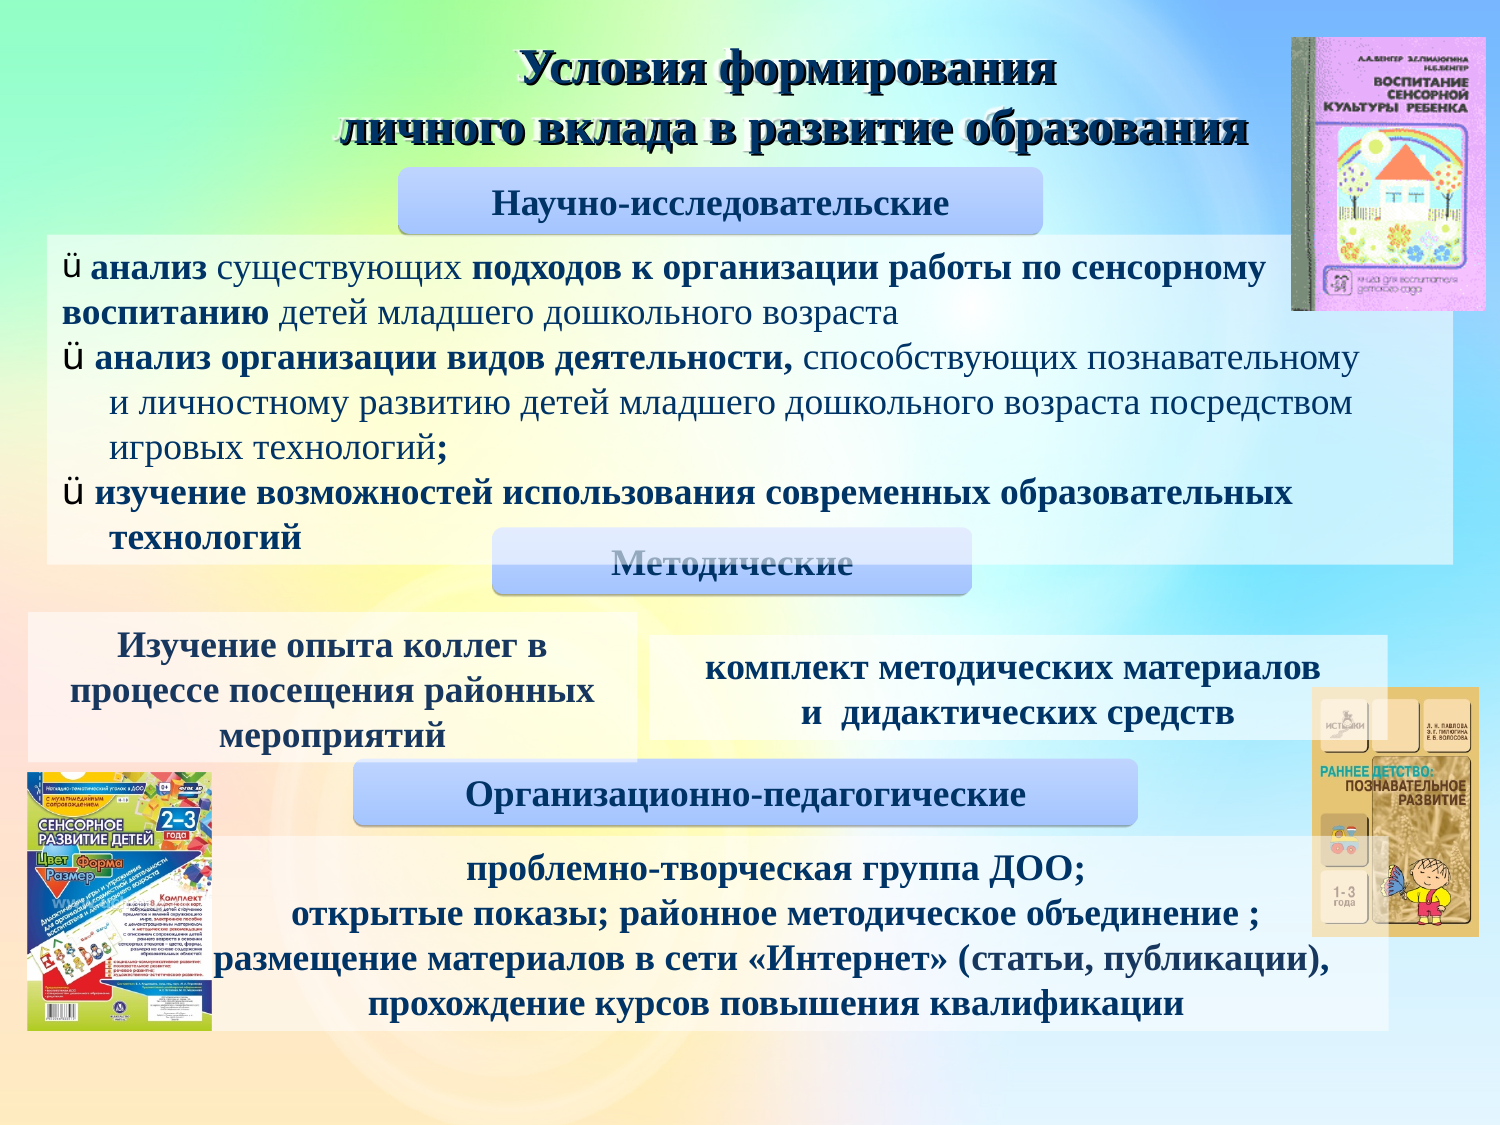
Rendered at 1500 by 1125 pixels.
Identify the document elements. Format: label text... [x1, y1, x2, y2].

text_box анализ существующих подходов к организации работы по сенсорному воспитанию детей младшего дошкольного возраста анализ организации видов деятельности, способствующих познавательному и личностному развитию детей младшего дошкольного возраста посредством игровых технологий; изучение возможностей использования современных образовательных технологий [47, 235, 1453, 565]
text_box Организационно-педагогические [353, 758, 1139, 826]
picture [27, 772, 212, 1031]
text_box проблемно-творческая группа ДОО; открытые показы; районное методическое объединение ; размещение материалов в сети «Интернет» (статьи, публикации), прохождение курсов повышения квалификации [212, 836, 1389, 1031]
text_box комплект методических материалов и дидактических средств [649, 635, 1388, 740]
text_box Научно-исследовательские [398, 167, 1044, 234]
text_box Изучение опыта коллег в процессе посещения районных мероприятий [28, 612, 637, 762]
text_box Методические [492, 565, 973, 594]
picture [1291, 37, 1486, 311]
text_box Условия формирования личного вклада в развитие образования [144, 25, 1431, 161]
picture [1312, 687, 1479, 937]
